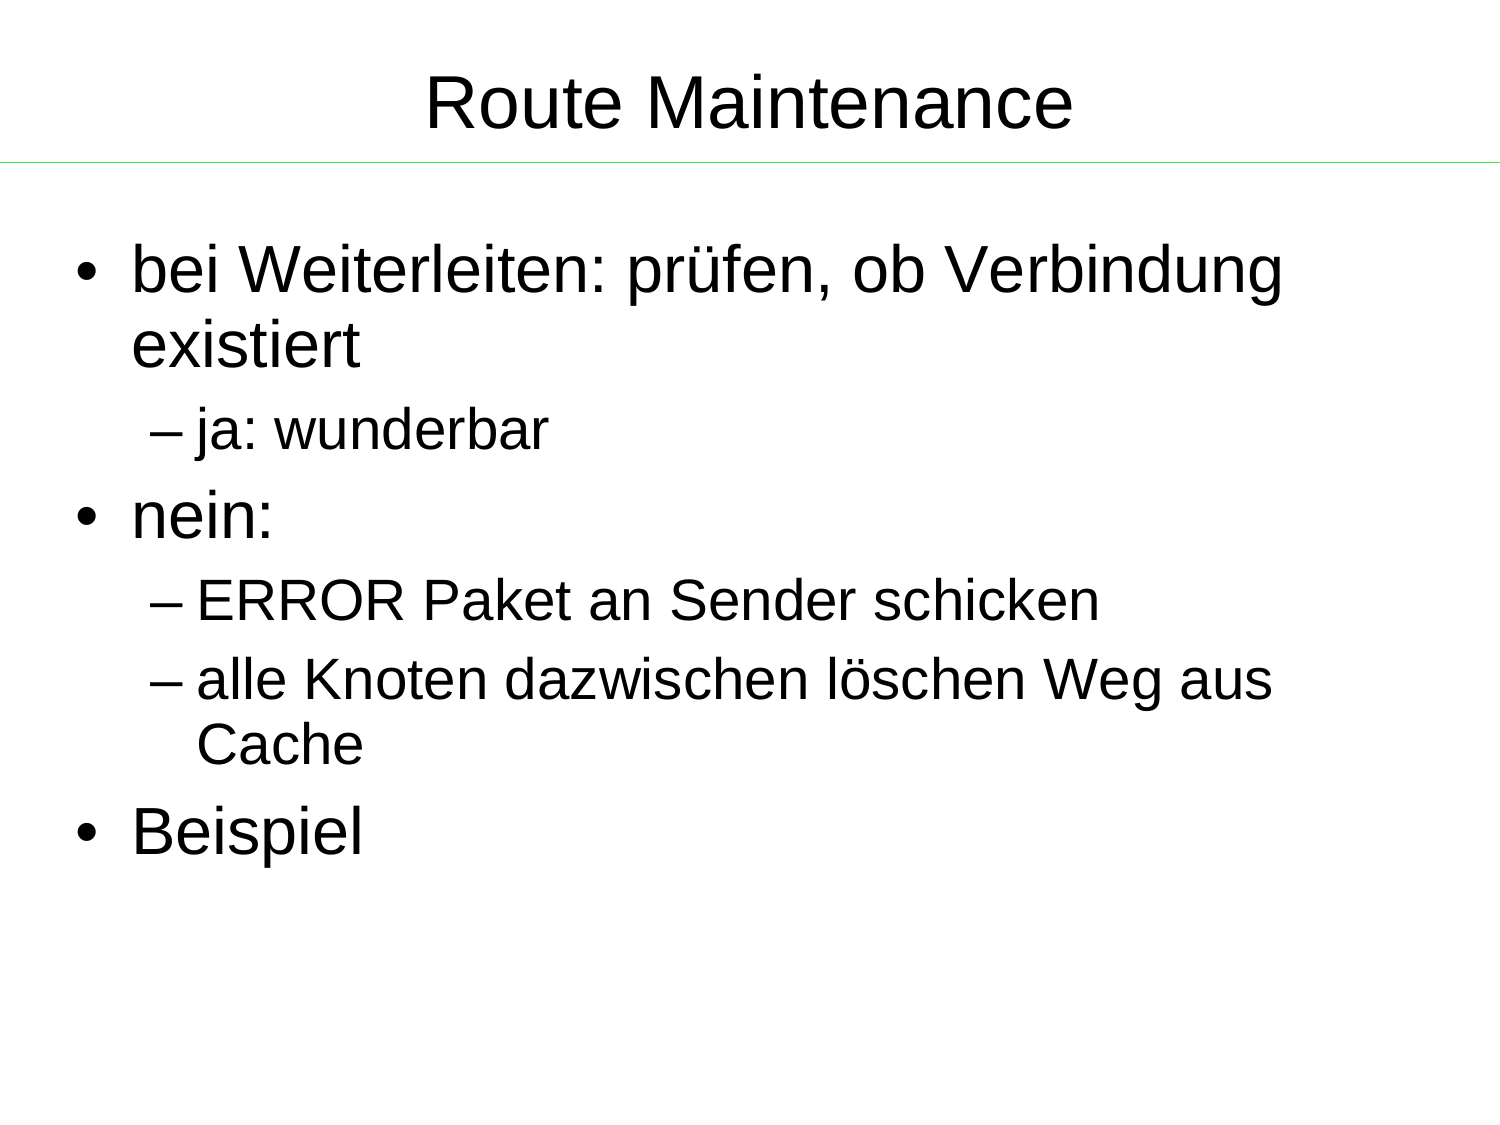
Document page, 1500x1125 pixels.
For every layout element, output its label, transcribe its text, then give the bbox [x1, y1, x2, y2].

title Route Maintenance [75, 57, 1426, 148]
list bei Weiterleiten: prüfen, ob Verbindung existiert ja: wunderbar nein: ERROR Paket an Sender schicken alle Knoten dazwischen löschen Weg aus Cache Beispiel [75, 232, 1426, 986]
